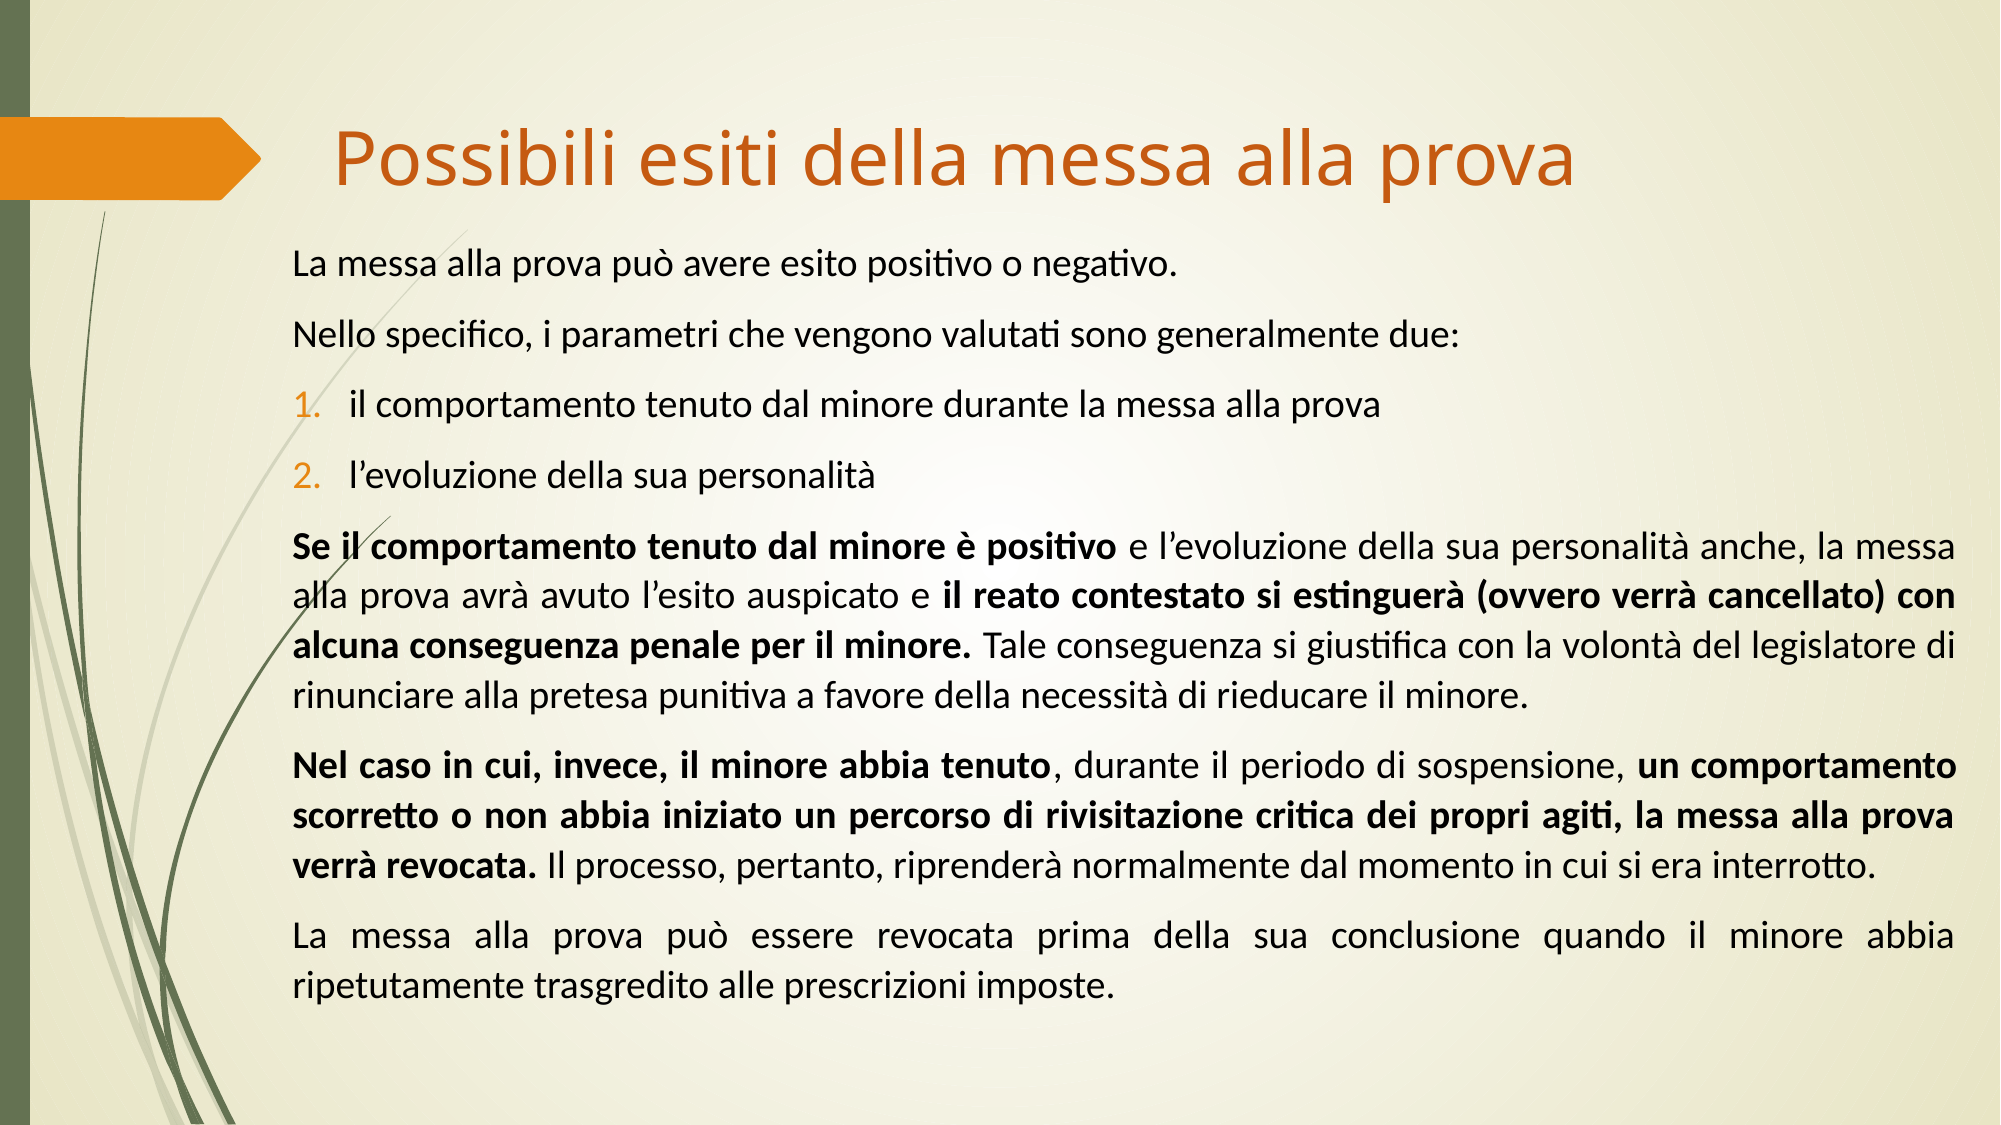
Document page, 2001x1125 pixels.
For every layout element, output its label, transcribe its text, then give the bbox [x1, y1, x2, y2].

list La messa alla prova può avere esito positivo o negativo. Nello specifico, i parametri che vengono valutati sono generalmente due: il comportamento tenuto dal minore durante la messa alla prova l’evoluzione della sua personalità Se il comportamento tenuto dal minore è positivo e l’evoluzione della sua personalità anche, la messa alla prova avrà avuto l’esito auspicato e il reato contestato si estinguerà (ovvero verrà cancellato) con alcuna conseguenza penale per il minore. Tale conseguenza si giustifica con la volontà del legislatore di rinunciare alla pretesa punitiva a favore della necessità di rieducare il minore. Nel caso in cui, invece, il minore abbia tenuto, durante il periodo di sospensione, un comportamento scorretto o non abbia iniziato un percorso di rivisitazione critica dei propri agiti, la messa alla prova verrà revocata. Il processo, pertanto, riprenderà normalmente dal momento in cui si era interrotto. La messa alla prova può essere revocata prima della sua conclusione quando il minore abbia ripetutamente trasgredito alle prescrizioni imposte. [277, 227, 1977, 1125]
title Possibili esiti della messa alla prova [317, 102, 1888, 227]
